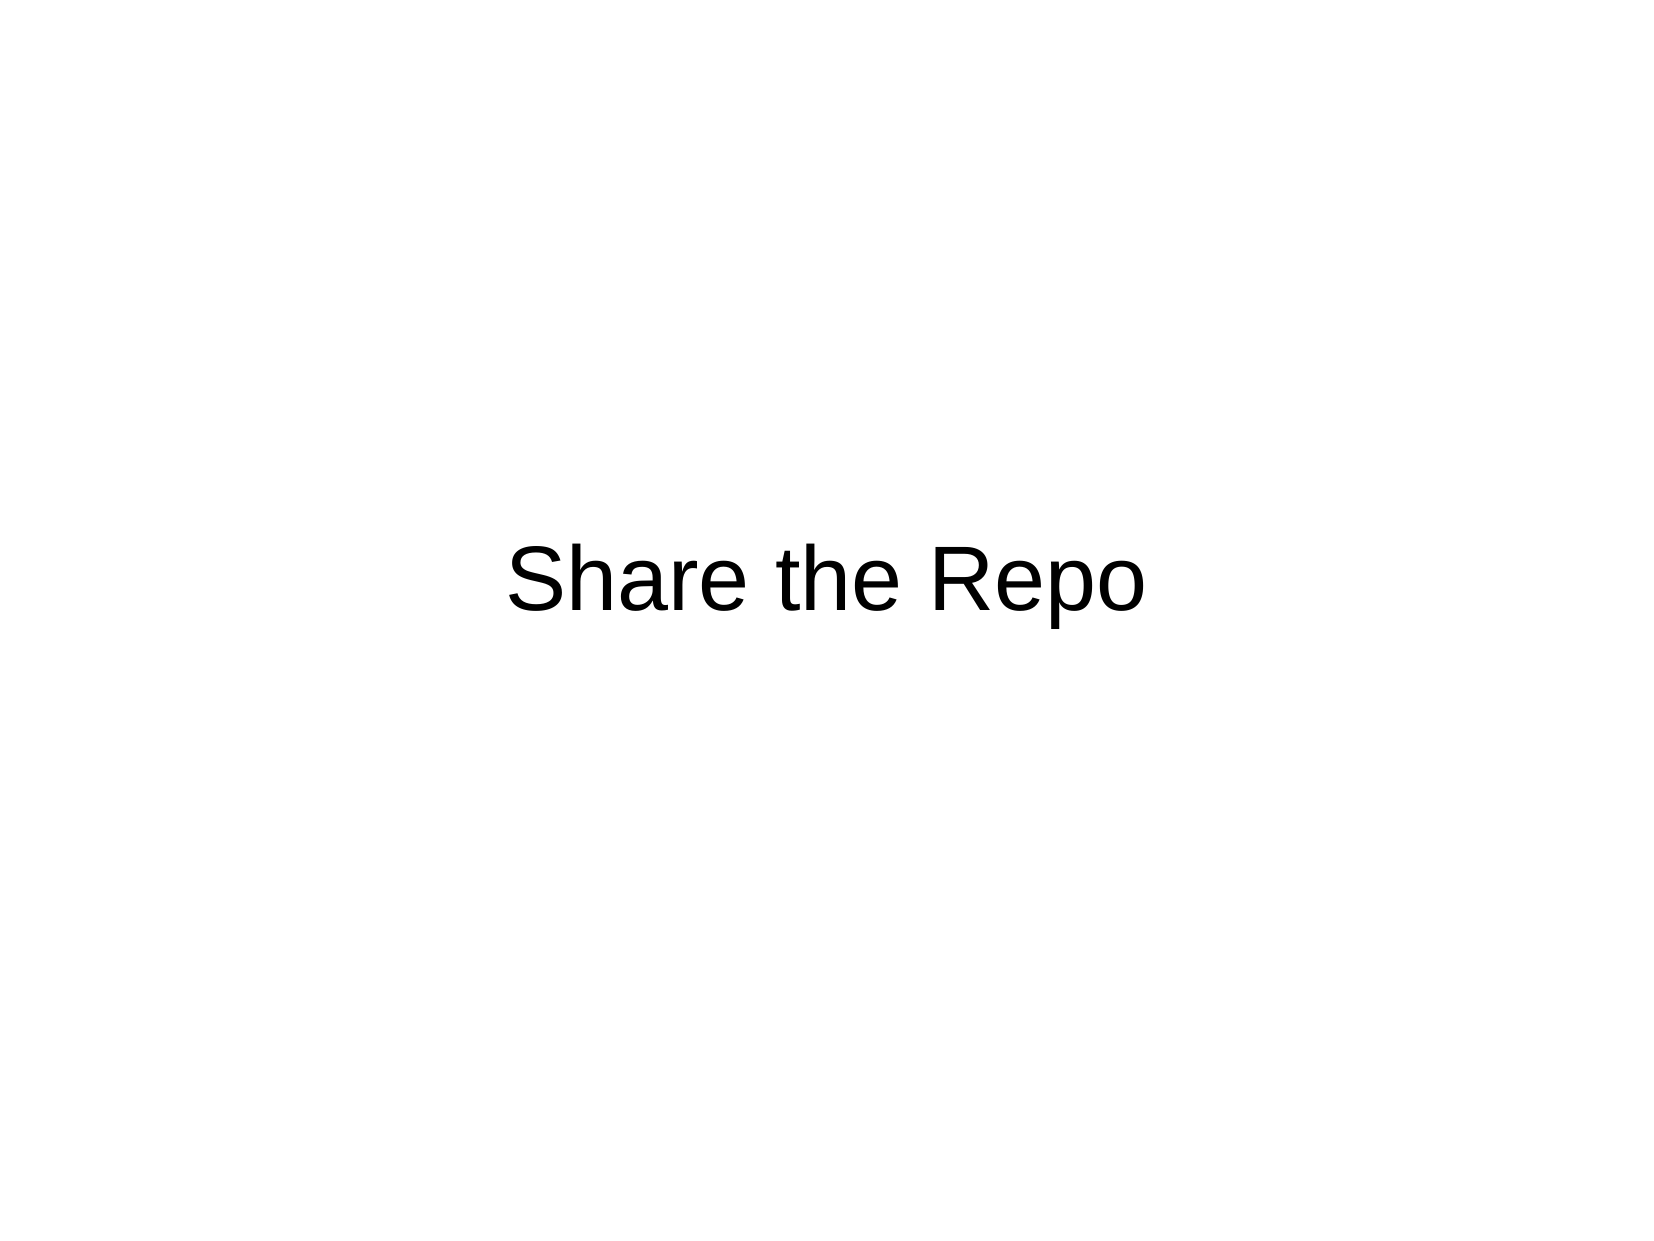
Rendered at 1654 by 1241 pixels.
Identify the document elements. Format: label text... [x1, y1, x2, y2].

subtitle Share the Repo [82, 49, 1571, 1109]
